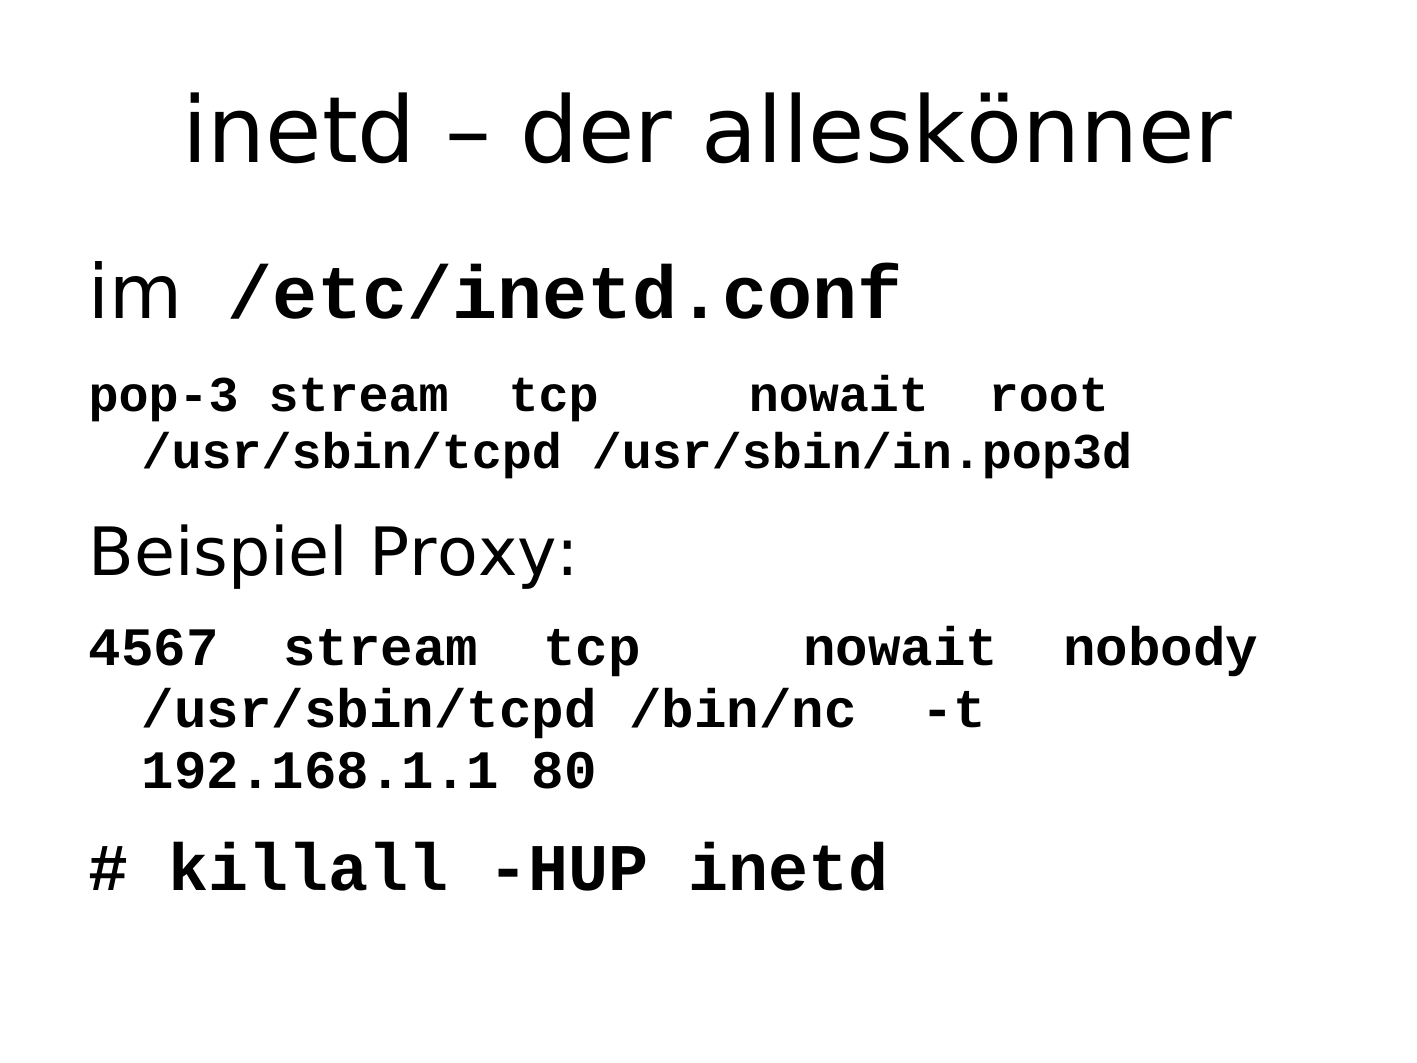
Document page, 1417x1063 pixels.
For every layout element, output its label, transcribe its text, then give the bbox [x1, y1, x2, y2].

list im /etc/inetd.conf pop-3 stream tcp nowait root /usr/sbin/tcpd /usr/sbin/in.pop3d Beispiel Proxy: 4567 stream tcp nowait nobody /usr/sbin/tcpd /bin/nc -t 192.168.1.1 80 # killall -HUP inetd [70, 248, 1346, 936]
title inetd – der alleskönner [70, 49, 1346, 213]
